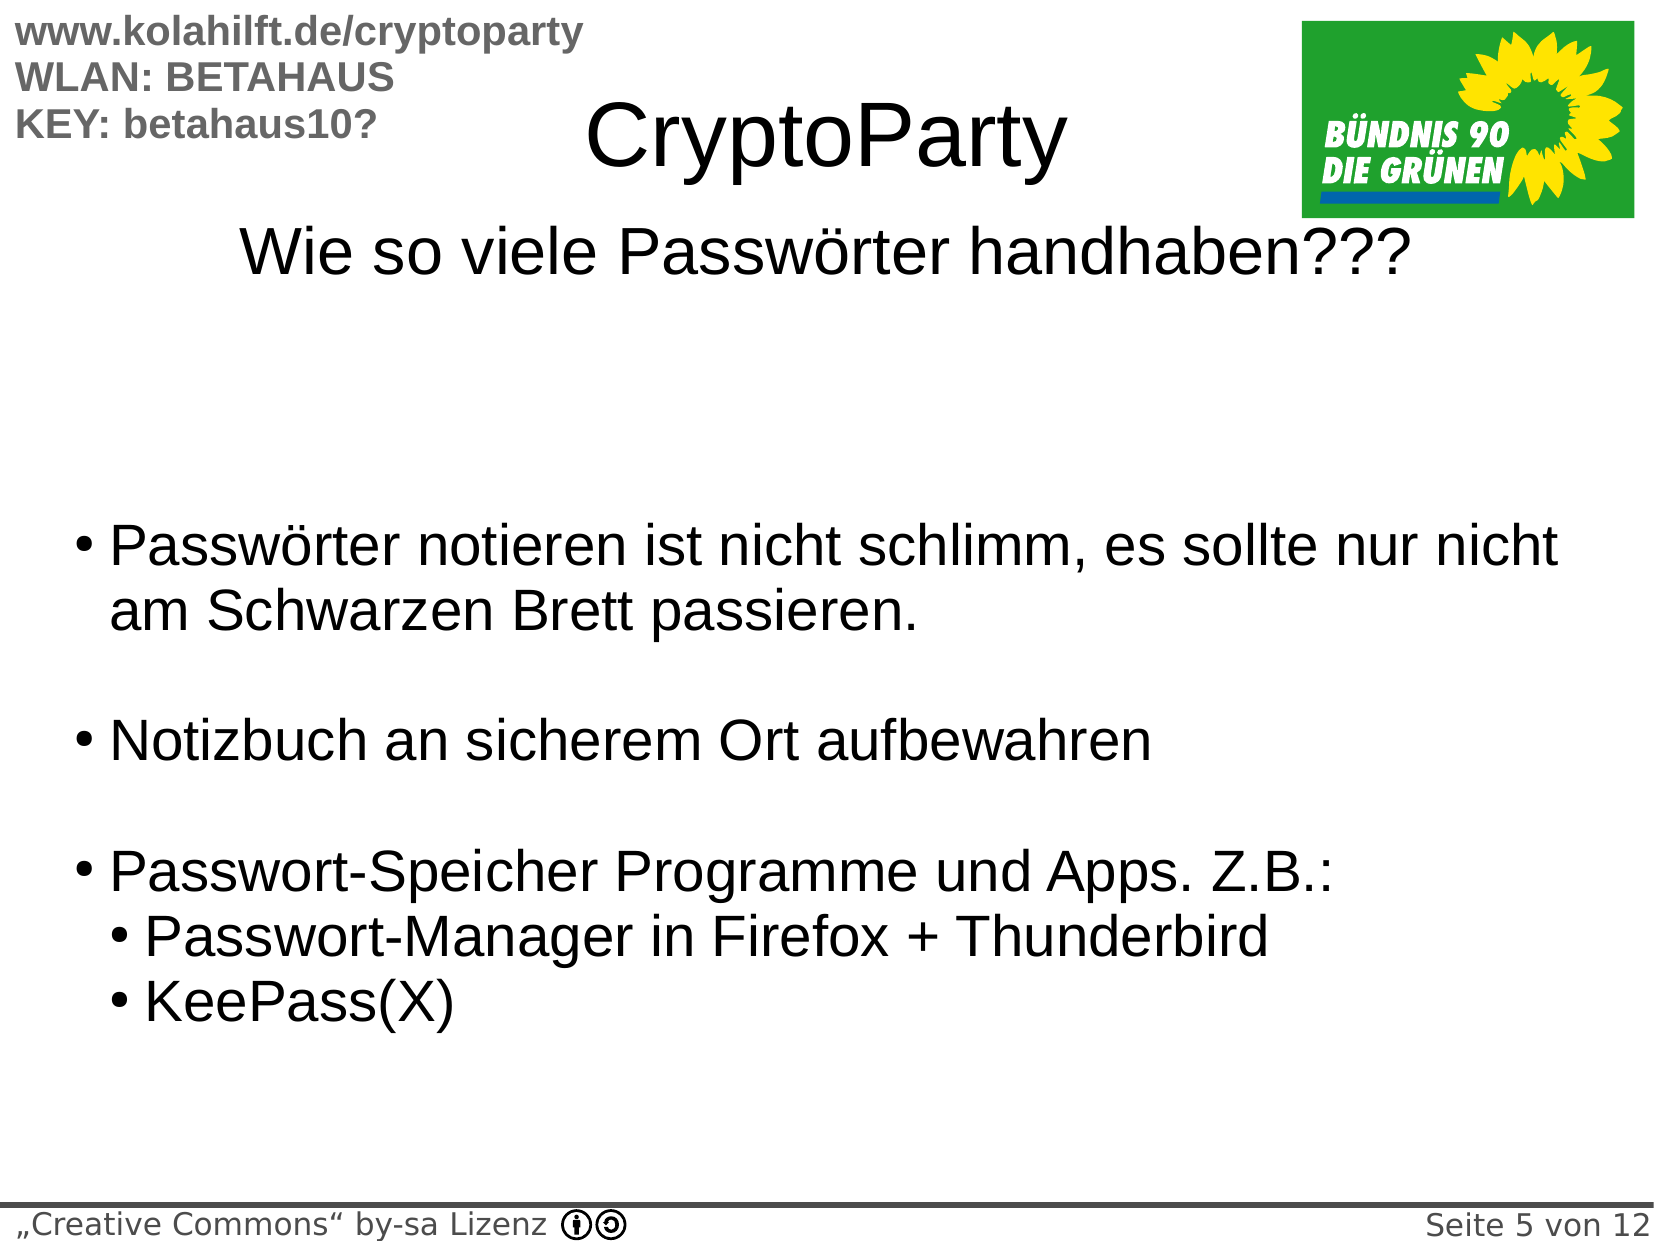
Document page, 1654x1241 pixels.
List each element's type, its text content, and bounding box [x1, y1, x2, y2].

text_box Wie so viele Passwörter handhaben??? Passwörter notieren ist nicht schlimm, es sollte nur nicht am Schwarzen Brett passieren. Notizbuch an sicherem Ort aufbewahren Passwort-Speicher Programme und Apps. Z.B.: Passwort-Manager in Firefox + Thunderbird KeePass(X) [59, 206, 1595, 1041]
